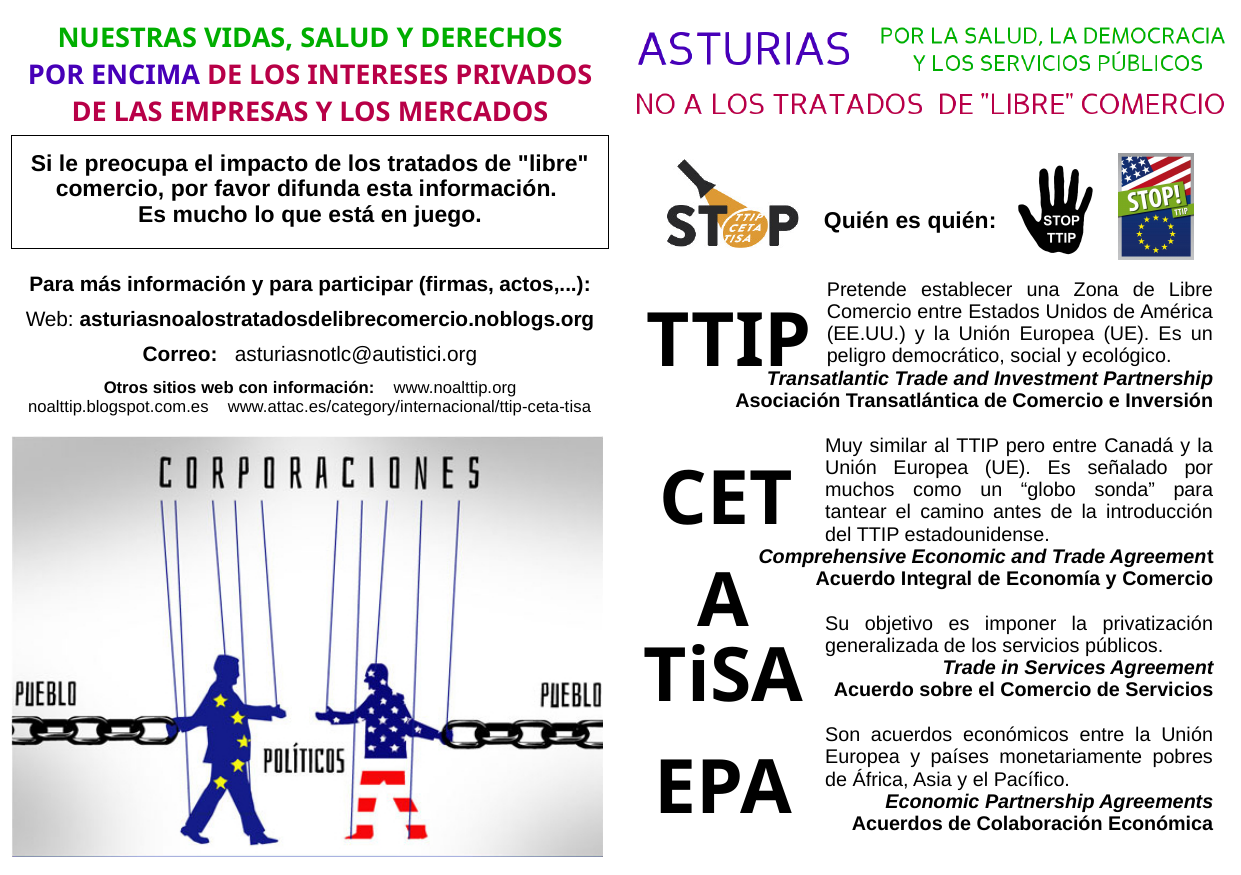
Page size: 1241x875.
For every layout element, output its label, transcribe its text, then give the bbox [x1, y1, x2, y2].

picture [11, 436, 603, 857]
text_box CETA [620, 436, 827, 527]
text_box Si le preocupa el impacto de los tratados de "libre" comercio, por favor difunda esta información. Es mucho lo que está en juego. [11, 135, 609, 249]
text_box Quién es quién: Pretende establecer una Zona de Libre Comercio entre Estados Unidos de América (EE.UU.) y la Unión Europea (UE). Es un peligro democrático, social y ecológico. Transatlantic Trade and Investment Partnership Asociación Transatlántica de Comercio e Inversión Muy similar al TTIP pero entre Canadá y la Unión Europea (UE). Es señalado por muchos como un “globo sonda” para tantear el camino antes de la introducción del TTIP estadounidense. Comprehensive Economic and Trade Agreement Acuerdo Integral de Economía y Comercio Su objetivo es imponer la privatización generalizada de los servicios públicos. Trade in Services Agreement Acuerdo sobre el Comercio de Servicios Son acuerdos económicos entre la Unión Europea y países monetariamente pobres de África, Asia y el Pacífico. Economic Partnership Agreements Acuerdos de Colaboración Económica [637, 200, 1229, 843]
text_box TiSA [620, 614, 827, 704]
picture [1118, 153, 1194, 260]
text_box Para más información y para participar (firmas, actos,...): Web: asturiasnoalostratadosdelibrecomercio.noblogs.org Correo: asturiasnotlc@autistici.org Otros sitios web con información: www.noalttip.org noalttip.blogspot.com.es www.attac.es/category/internacional/ttip-ceta-tisa [5, 265, 615, 426]
picture [1013, 161, 1095, 262]
text_box NUESTRAS VIDAS, SALUD Y DERECHOS POR ENCIMA DE LOS INTERESES PRIVADOS DE LAS EMPRESAS Y LOS MERCADOS [0, 11, 621, 125]
text_box TTIP [625, 278, 833, 369]
picture [620, 11, 1241, 134]
text_box EPA [620, 726, 827, 816]
picture [667, 159, 799, 249]
